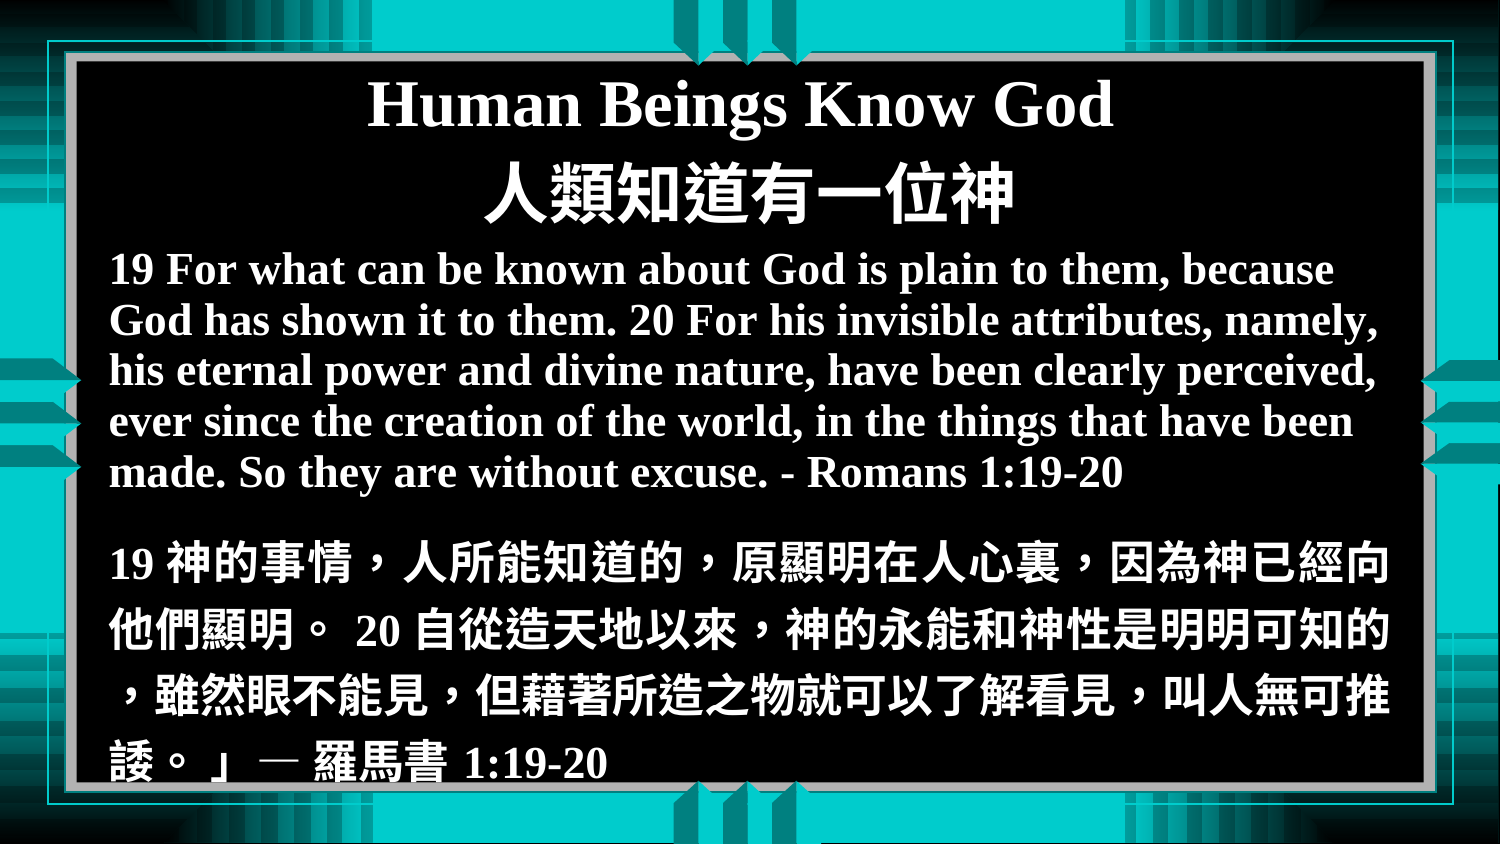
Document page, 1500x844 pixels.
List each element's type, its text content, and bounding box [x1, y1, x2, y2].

title Human Beings Know God 人類知道有一位神 [75, 66, 1426, 238]
text_box 19 For what can be known about God is plain to them, because God has shown it to them. 20 For his invisible attributes, namely, his eternal power and divine nature, have been clearly perceived, ever since the creation of the world, in the things that have been made. So they are without excuse. - Romans 1:19-20 19神的事情，人所能知道的，原顯明在人心裏，因為神已經向他們顯明。20自從造天地以來，神的永能和神性是明明可知的，雖然眼不能見，但藉著所造之物就可以了解看見，叫人無可推諉。 」— 羅馬書1:19-20 [93, 236, 1407, 844]
